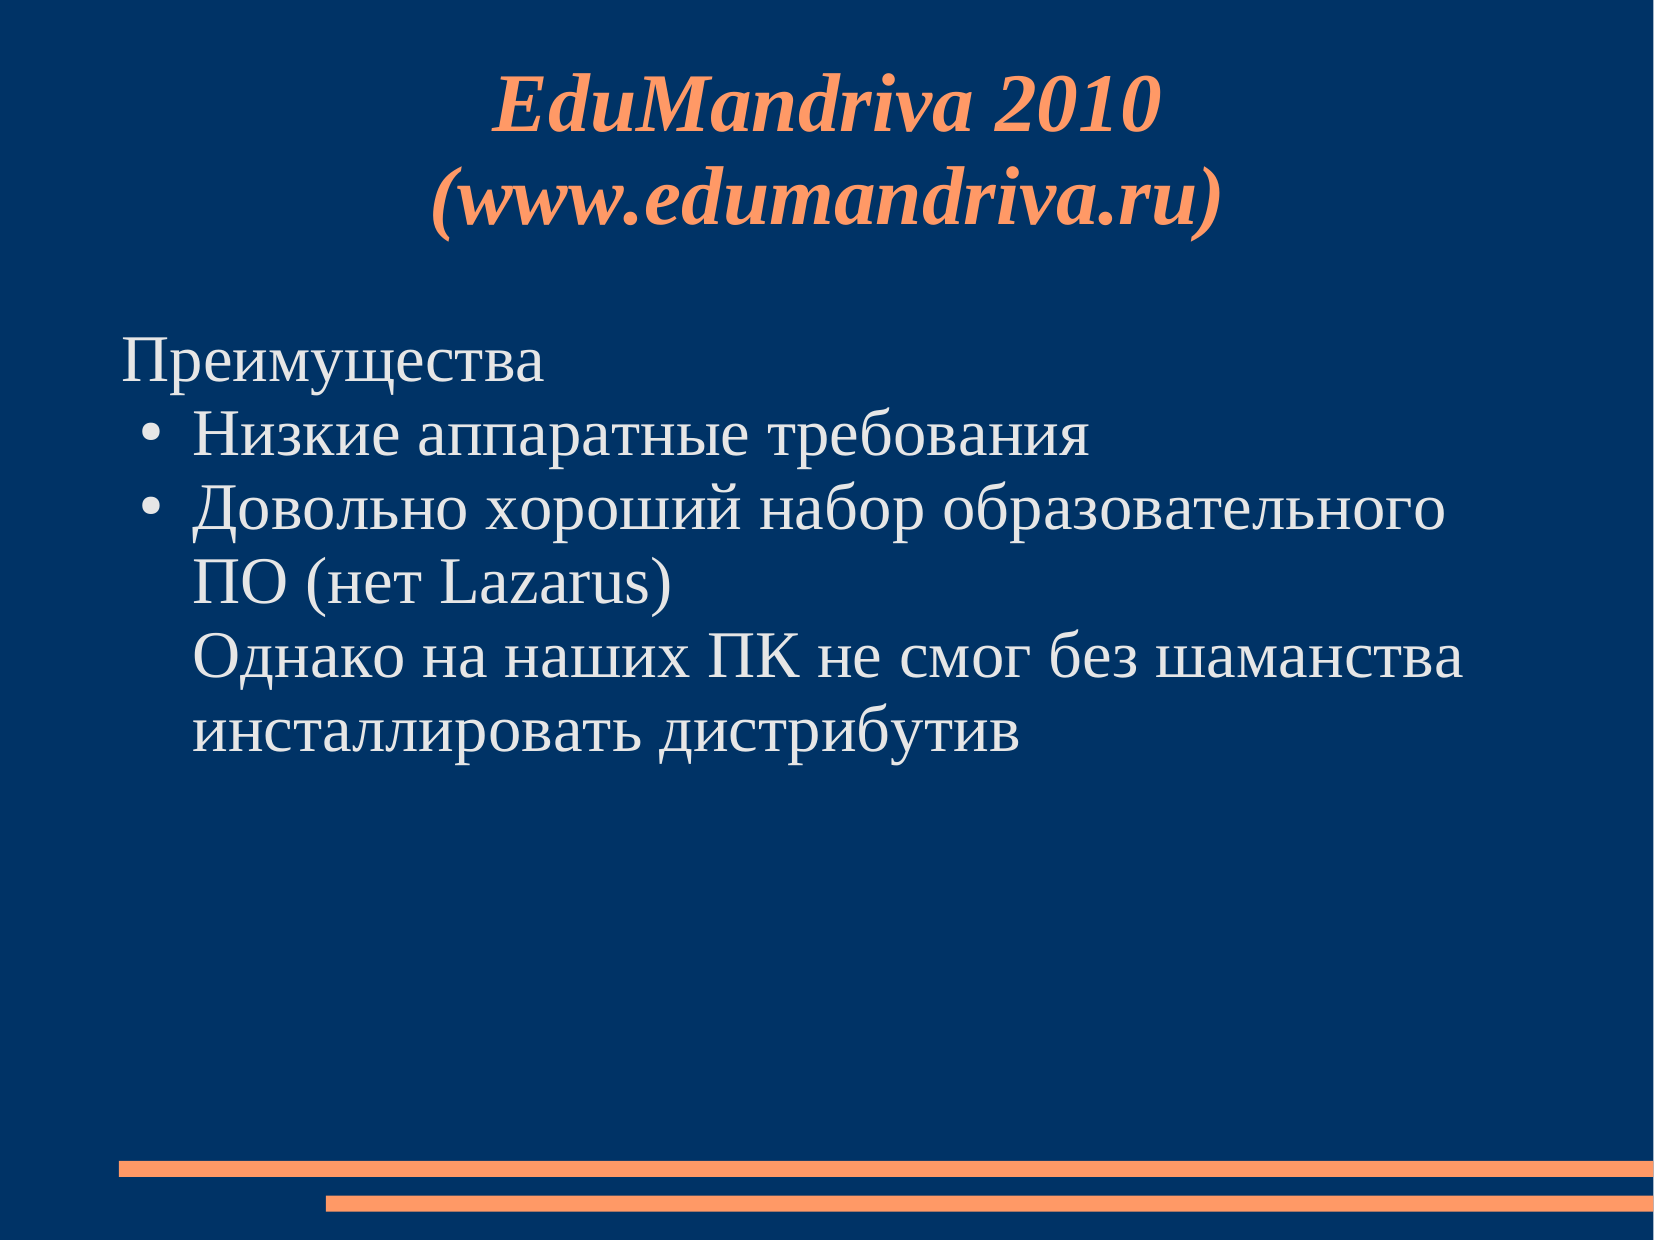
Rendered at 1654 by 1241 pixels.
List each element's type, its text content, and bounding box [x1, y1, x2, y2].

title EduMandriva 2010 (www.edumandriva.ru) [121, 53, 1534, 247]
list Преимущества Низкие аппаратные требования Довольно хороший набор образовательного ПО (нет Lazarus) Однако на наших ПК не смог без шаманства инсталлировать дистрибутив [121, 322, 1561, 1126]
